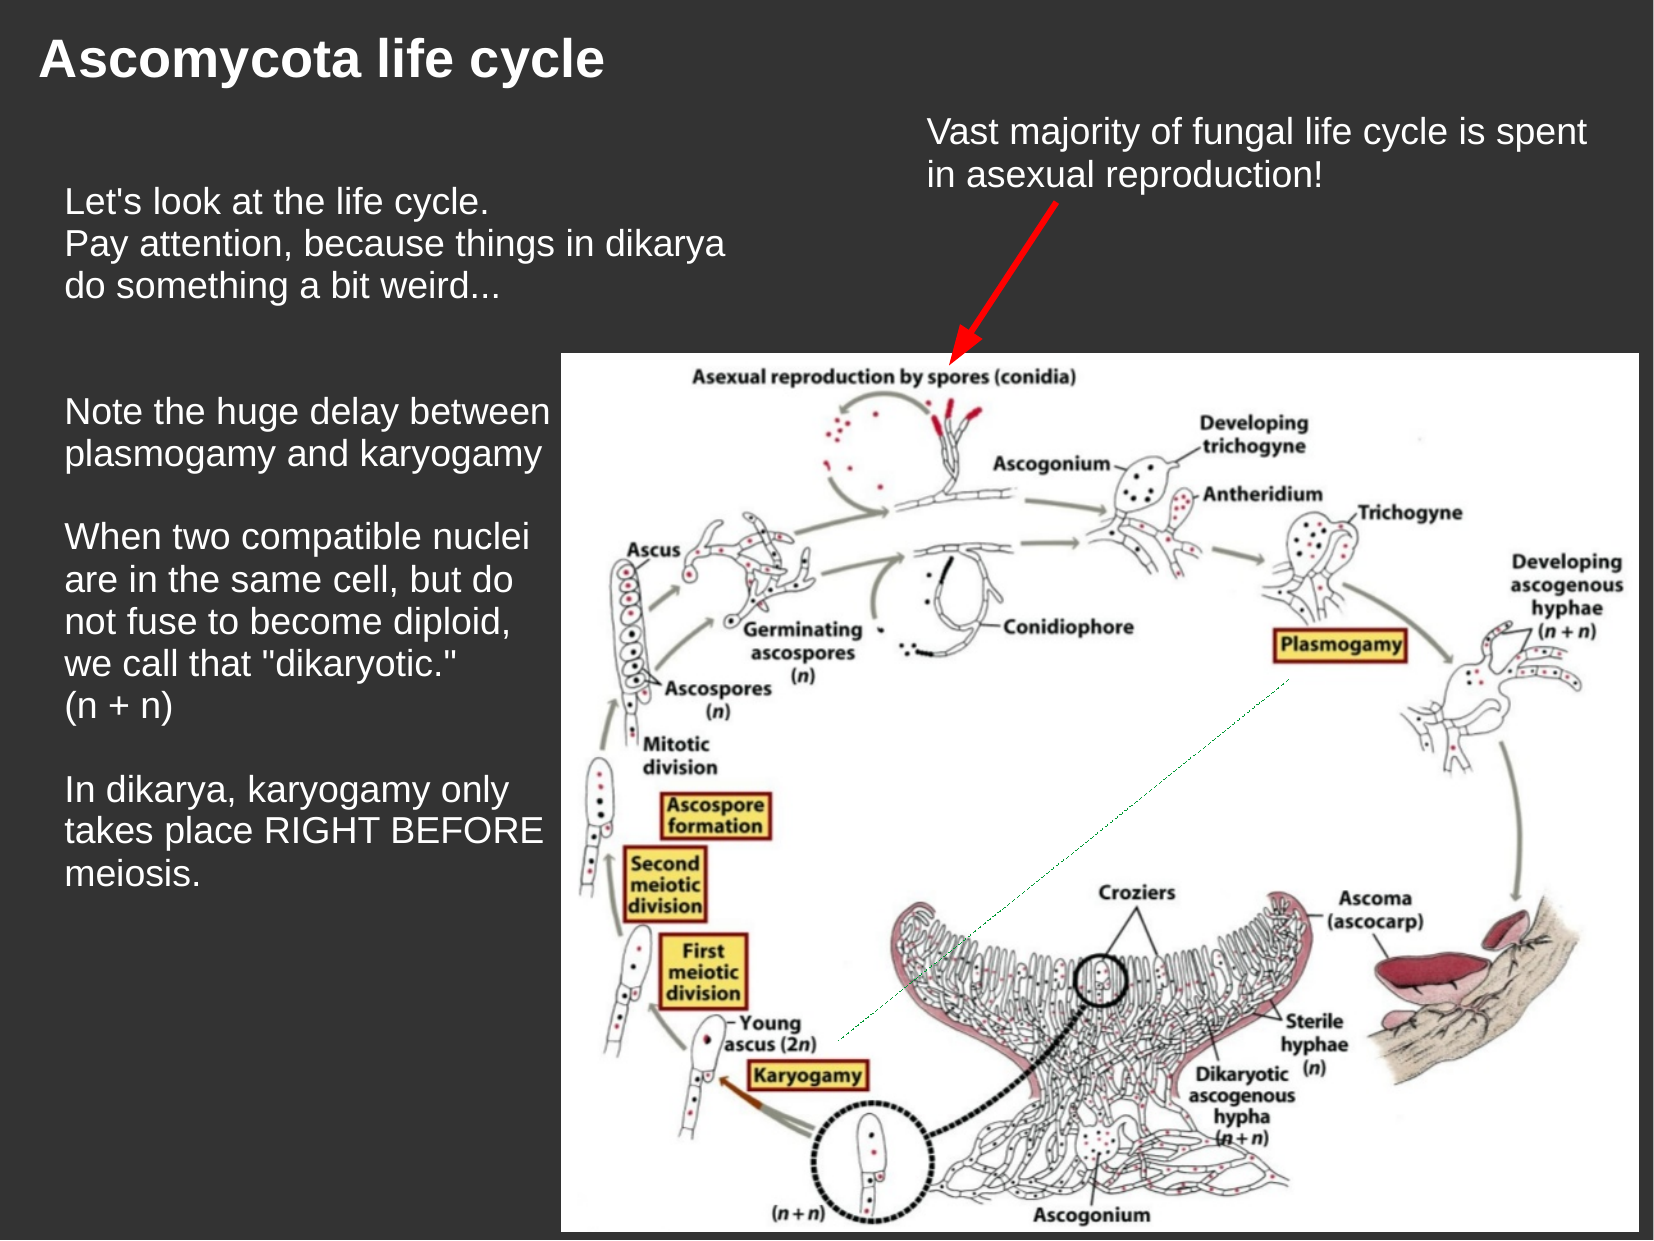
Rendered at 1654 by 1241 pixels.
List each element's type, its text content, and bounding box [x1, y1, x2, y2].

text_box Vast majority of fungal life cycle is spent in asexual reproduction! [911, 103, 1622, 203]
text_box Ascomycota life cycle [24, 21, 1114, 97]
picture [561, 353, 1639, 1232]
text_box Let's look at the life cycle. Pay attention, because things in dikarya do something a bit weird... Note the huge delay between plasmogamy and karyogamy When two compatible nuclei are in the same cell, but do not fuse to become diploid, we call that "dikaryotic." (n + n) In dikarya, karyogamy only takes place RIGHT BEFORE meiosis. [49, 172, 744, 902]
